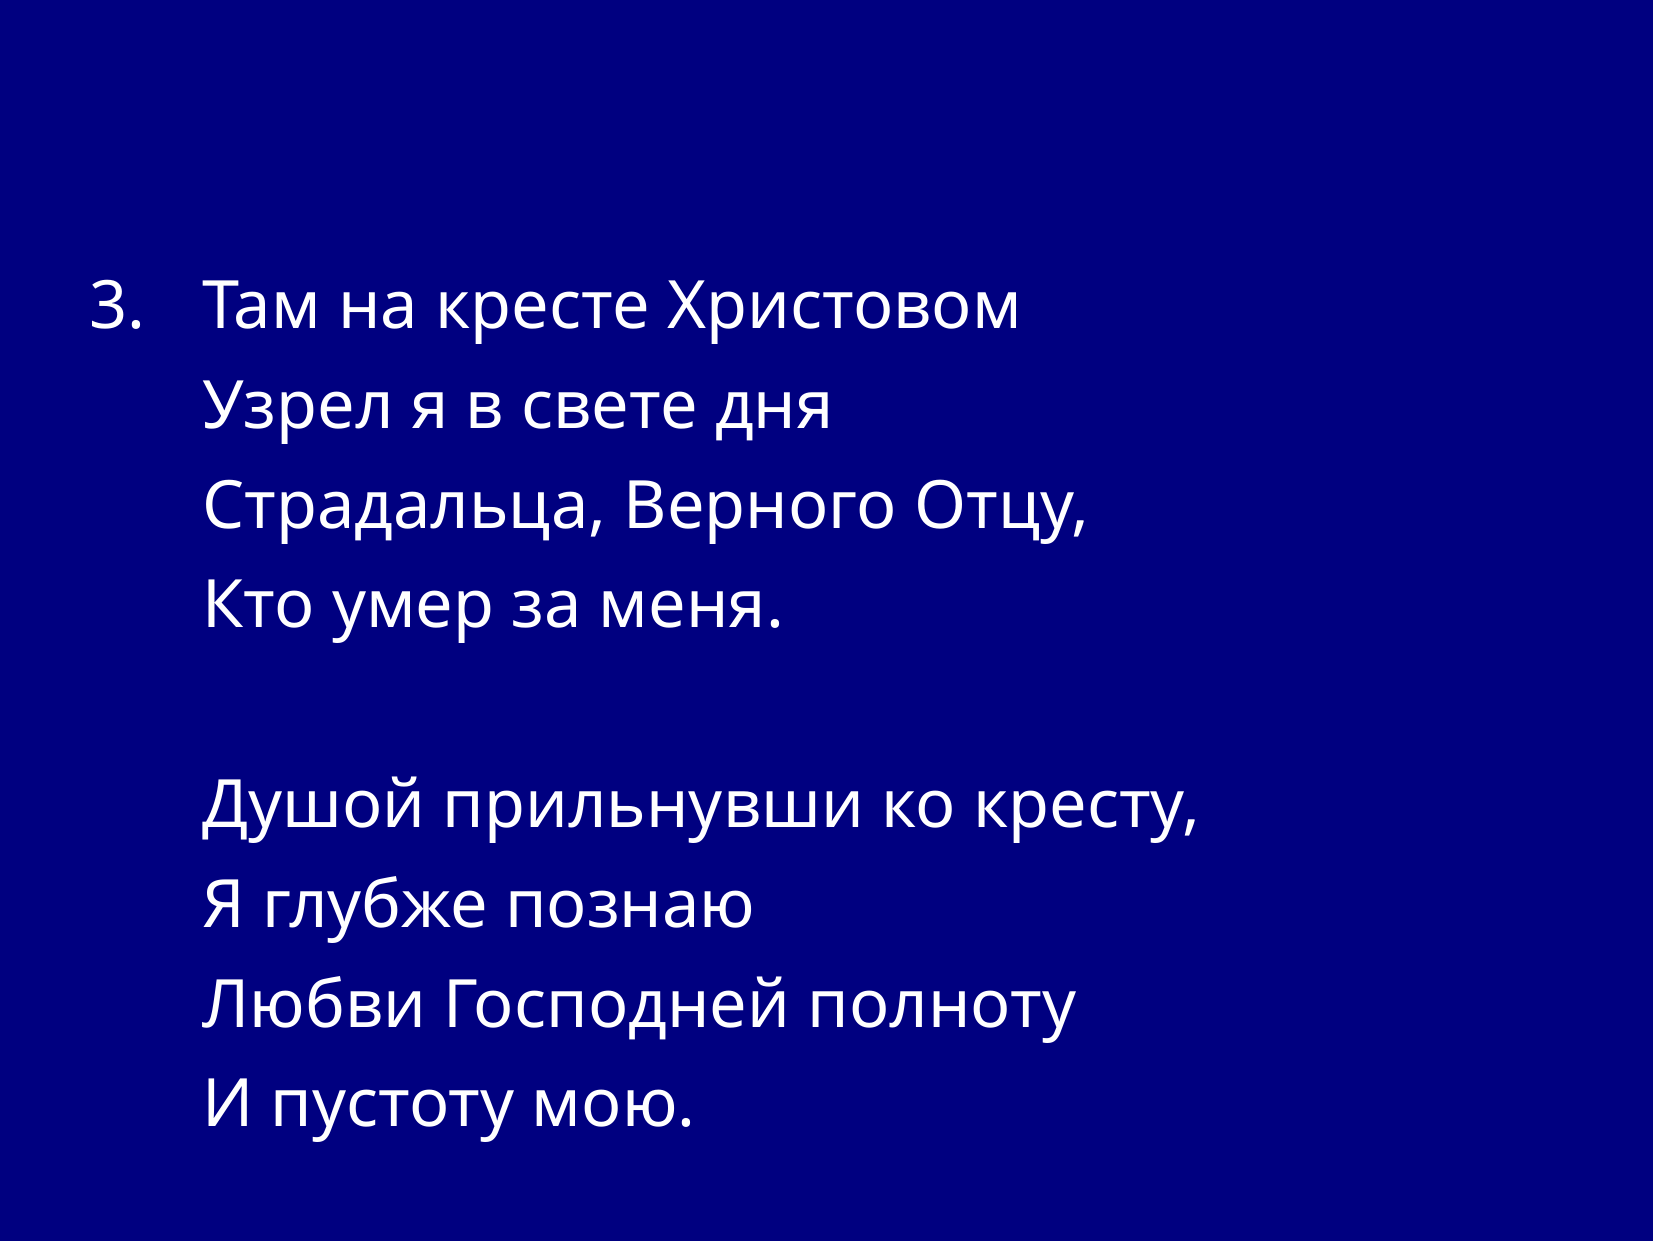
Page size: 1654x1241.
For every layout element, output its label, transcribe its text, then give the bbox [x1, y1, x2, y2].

text_box 3. Там на кресте Христовом Узрел я в свете дня Страдальца, Верного Отцу, Кто умер за меня. Душой прильнувши ко кресту, Я глубже познаю Любви Господней полноту И пустоту мою. [75, 150, 1576, 1163]
